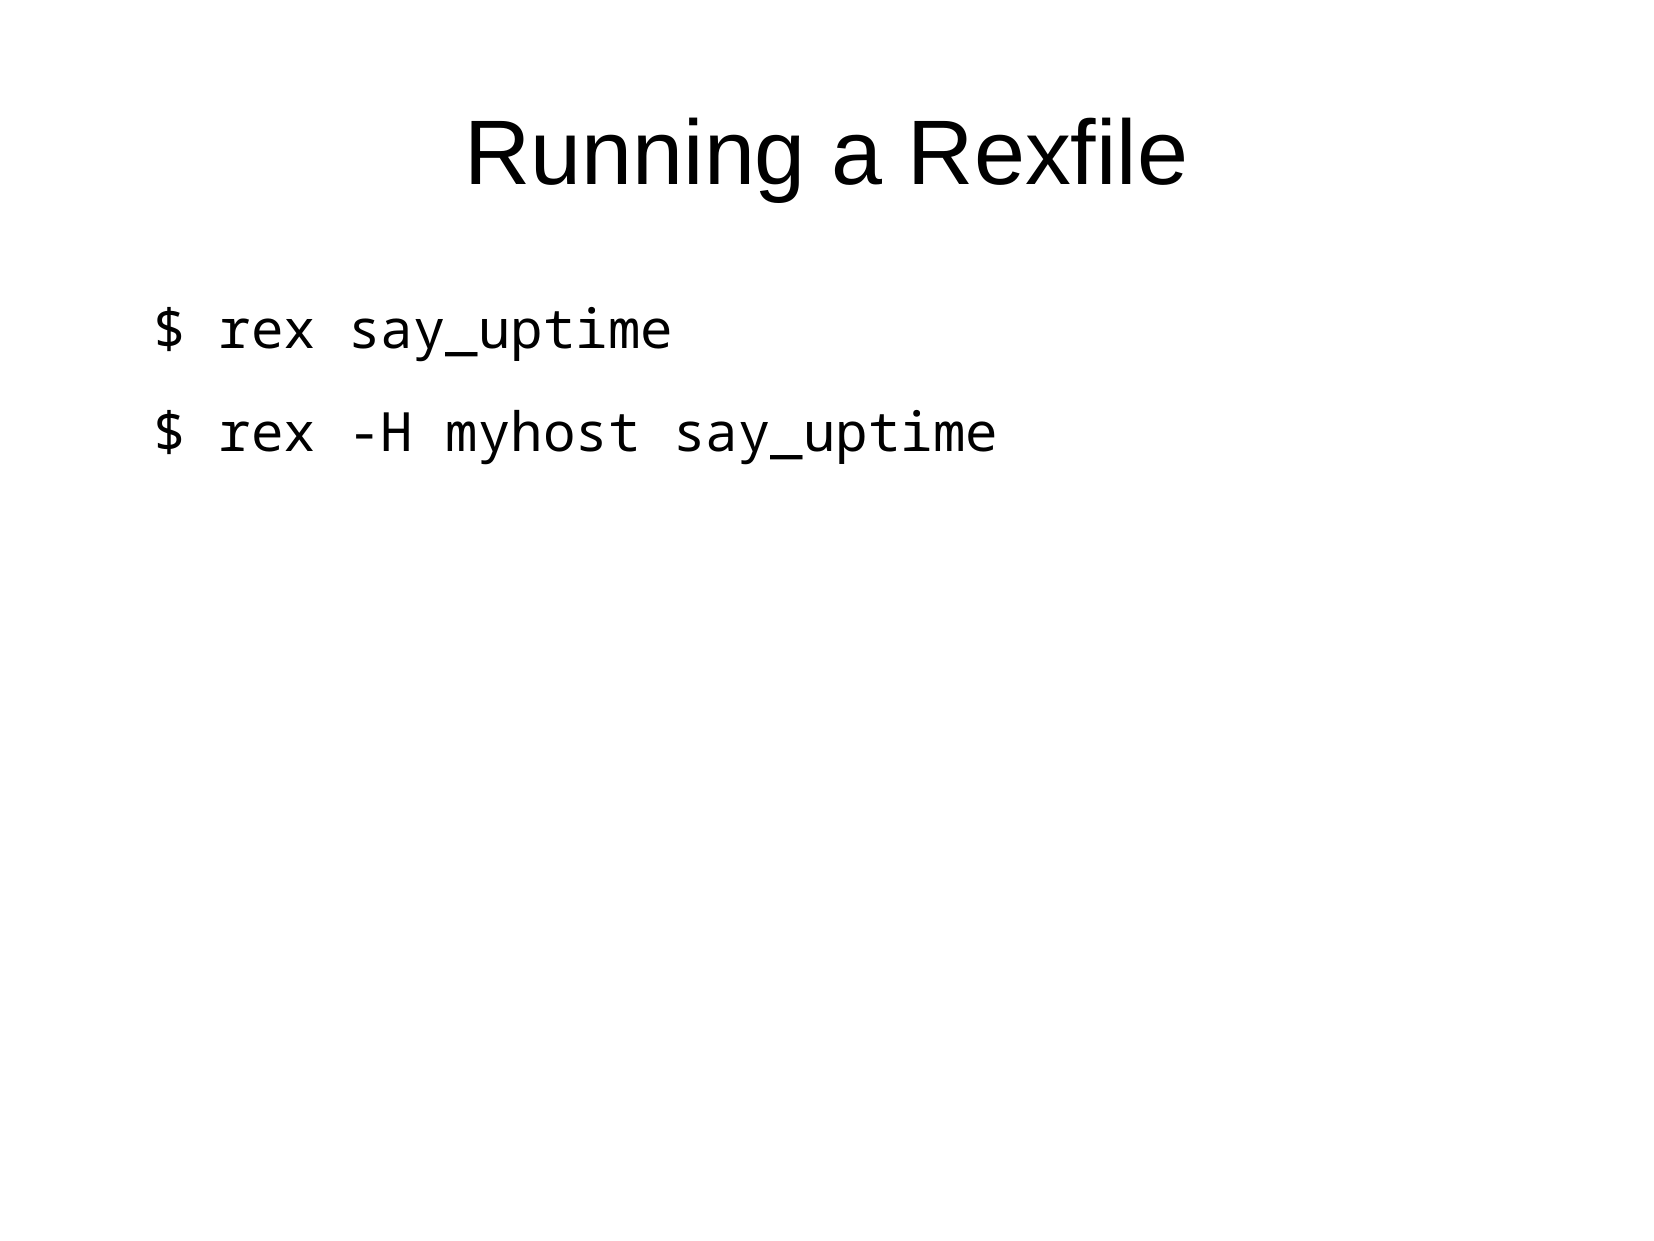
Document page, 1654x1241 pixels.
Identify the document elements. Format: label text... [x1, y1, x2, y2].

list $ rex say_uptime $ rex -H myhost say_uptime [82, 290, 1571, 1010]
title Running a Rexfile [82, 49, 1571, 257]
